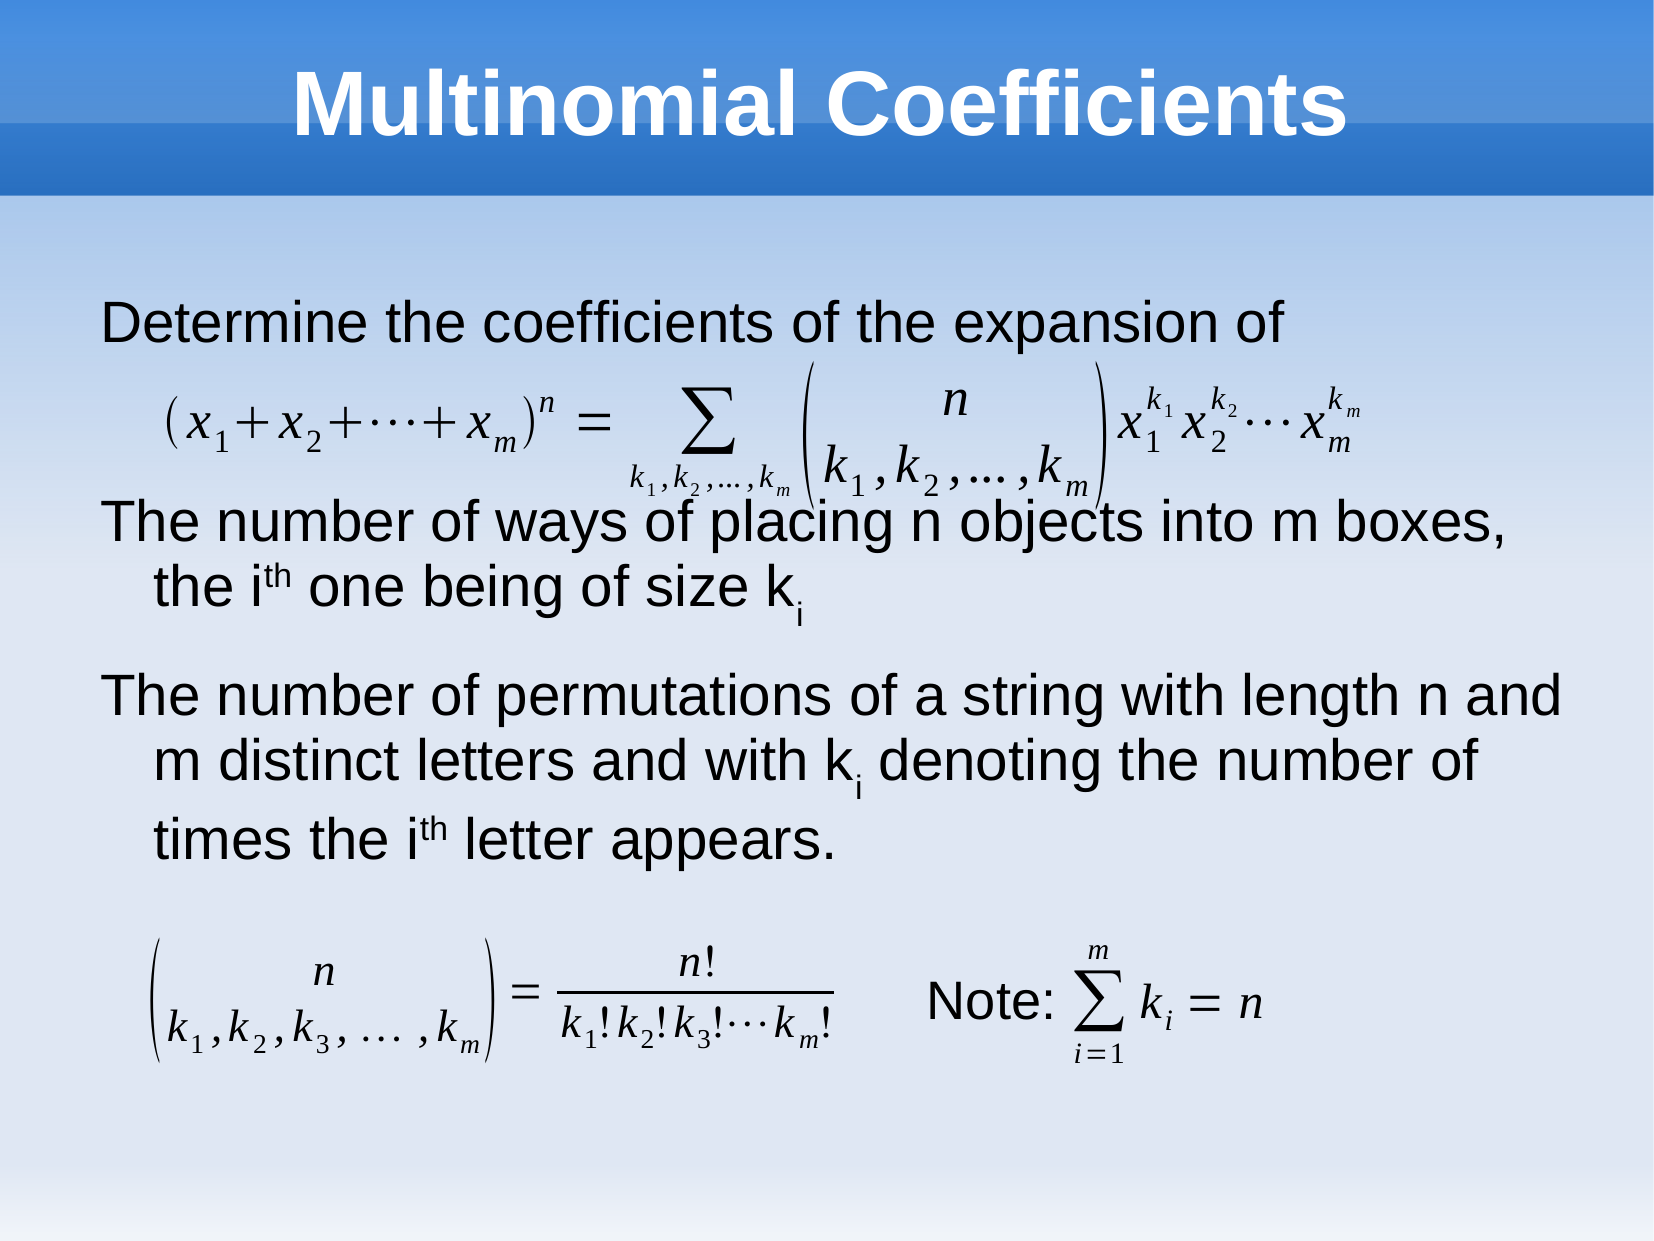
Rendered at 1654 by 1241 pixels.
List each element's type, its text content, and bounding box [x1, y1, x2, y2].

text_box Note: [912, 962, 1064, 1045]
picture [0, 0, 1654, 1241]
title Multinomial Coefficients [76, 7, 1565, 200]
chart [141, 934, 843, 1068]
chart [157, 357, 1367, 513]
chart [1064, 931, 1270, 1072]
list Determine the coefficients of the expansion of The number of ways of placing n objects into m boxes, the ith one being of size ki The number of permutations of a string with length n and m distinct letters and with ki denoting the number of times the ith letter appears. [82, 290, 1571, 1094]
